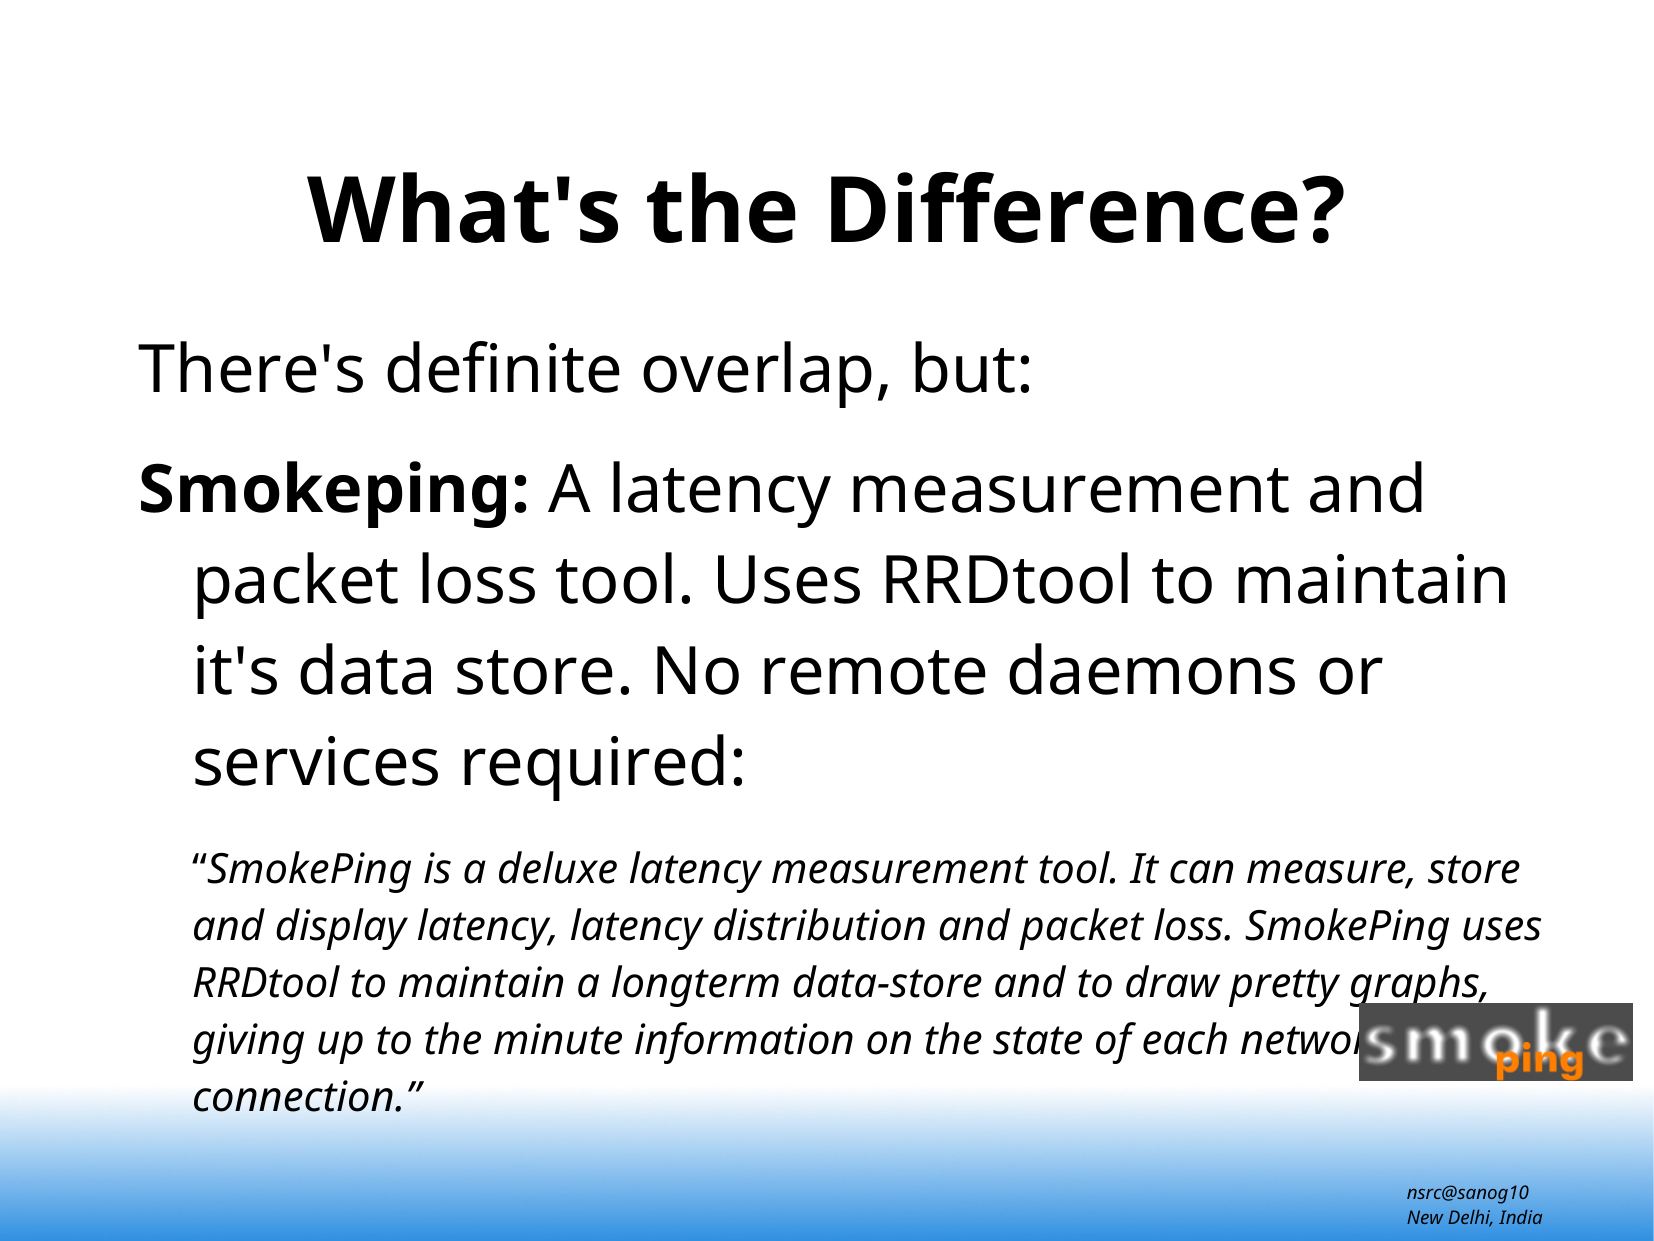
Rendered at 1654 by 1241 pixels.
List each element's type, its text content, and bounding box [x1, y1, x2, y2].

list There's definite overlap, but: Smokeping: A latency measurement and packet loss tool. Uses RRDtool to maintain it's data store. No remote daemons or services required: “SmokePing is a deluxe latency measurement tool. It can measure, store and display latency, latency distribution and packet loss. SmokePing uses RRDtool to maintain a longterm data-store and to draw pretty graphs, giving up to the minute information on the state of each network connection.” [121, 321, 1559, 1111]
picture [0, 1083, 1654, 1241]
picture [1359, 1003, 1633, 1081]
title What's the Difference? [121, 102, 1534, 311]
